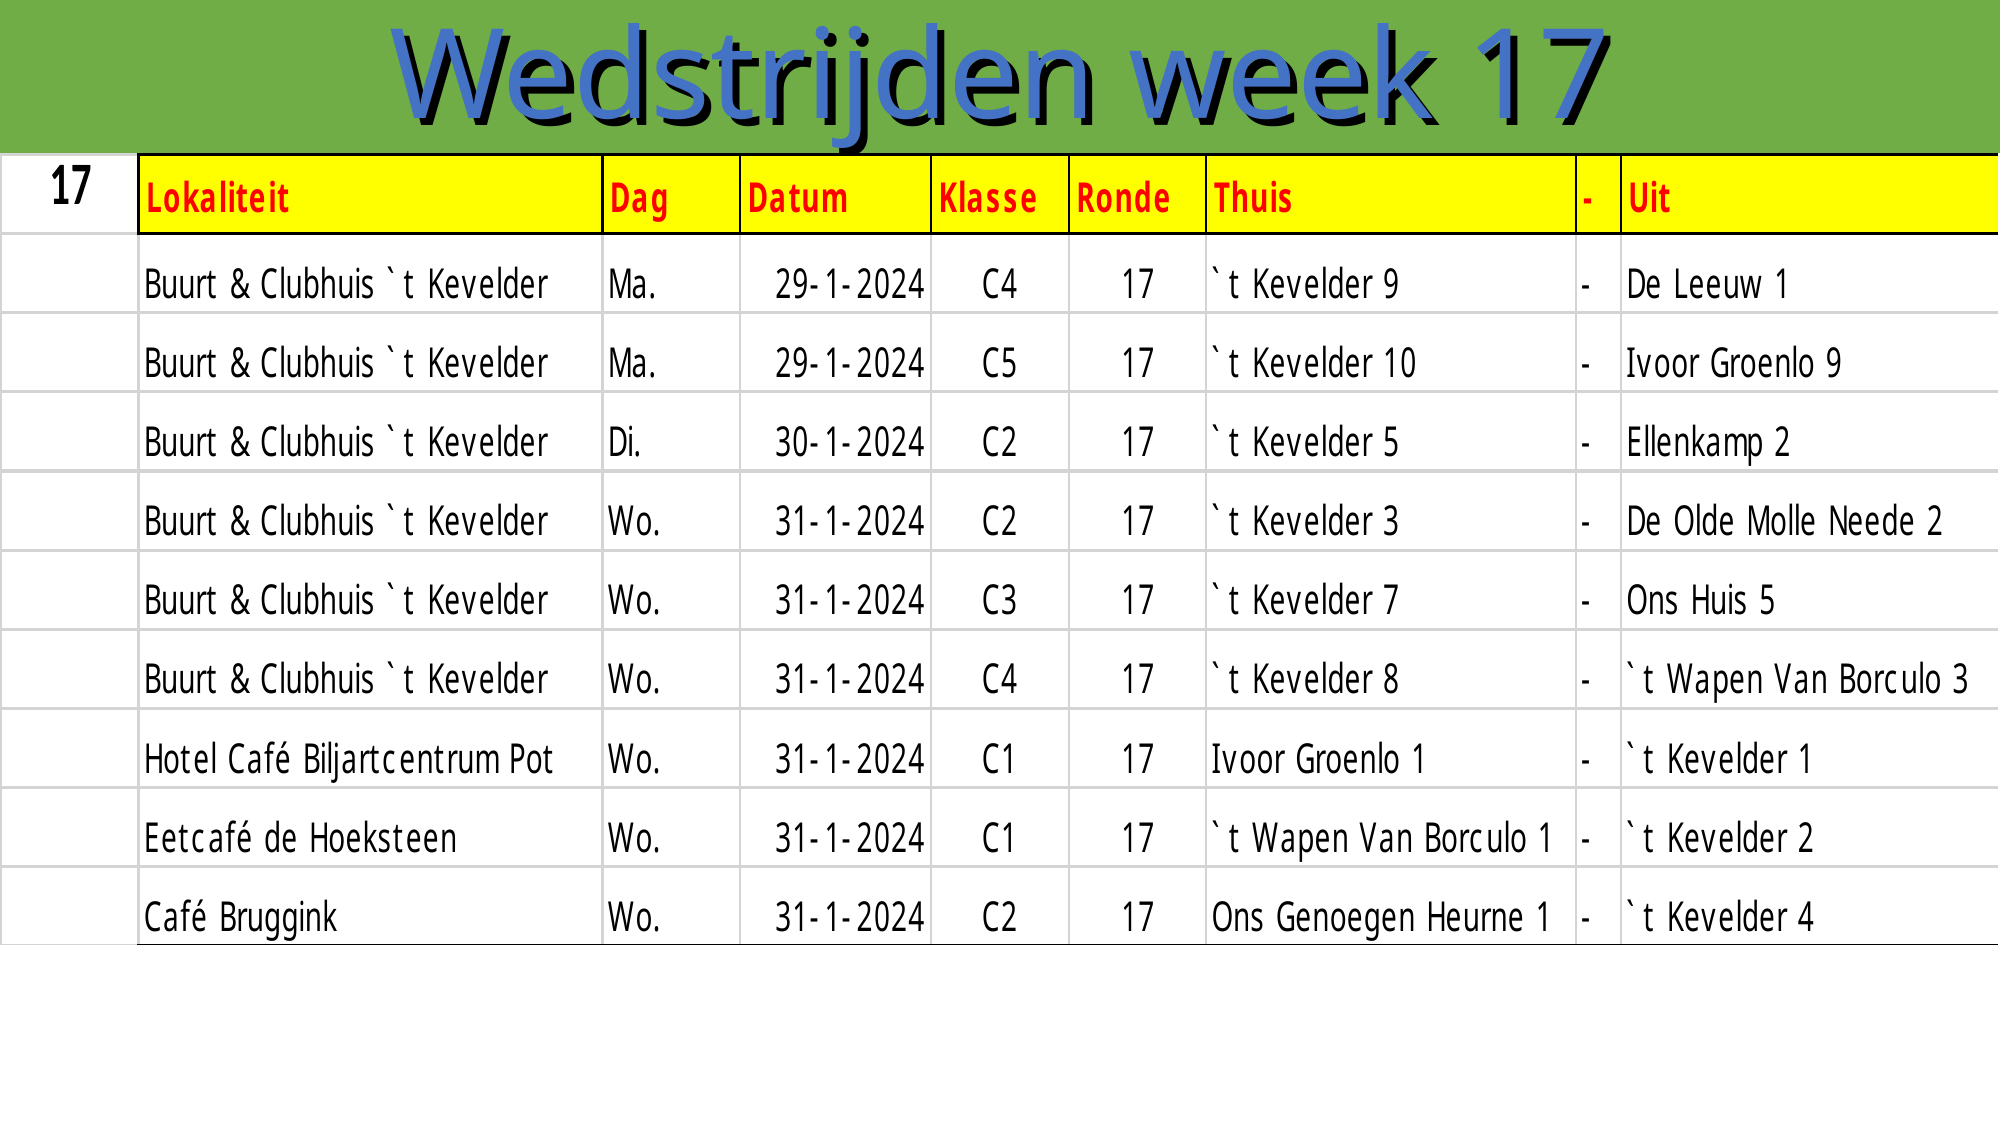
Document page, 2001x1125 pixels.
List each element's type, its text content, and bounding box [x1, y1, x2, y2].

title Wedstrijden week 17 [0, 0, 2000, 152]
picture [0, 152, 2000, 948]
